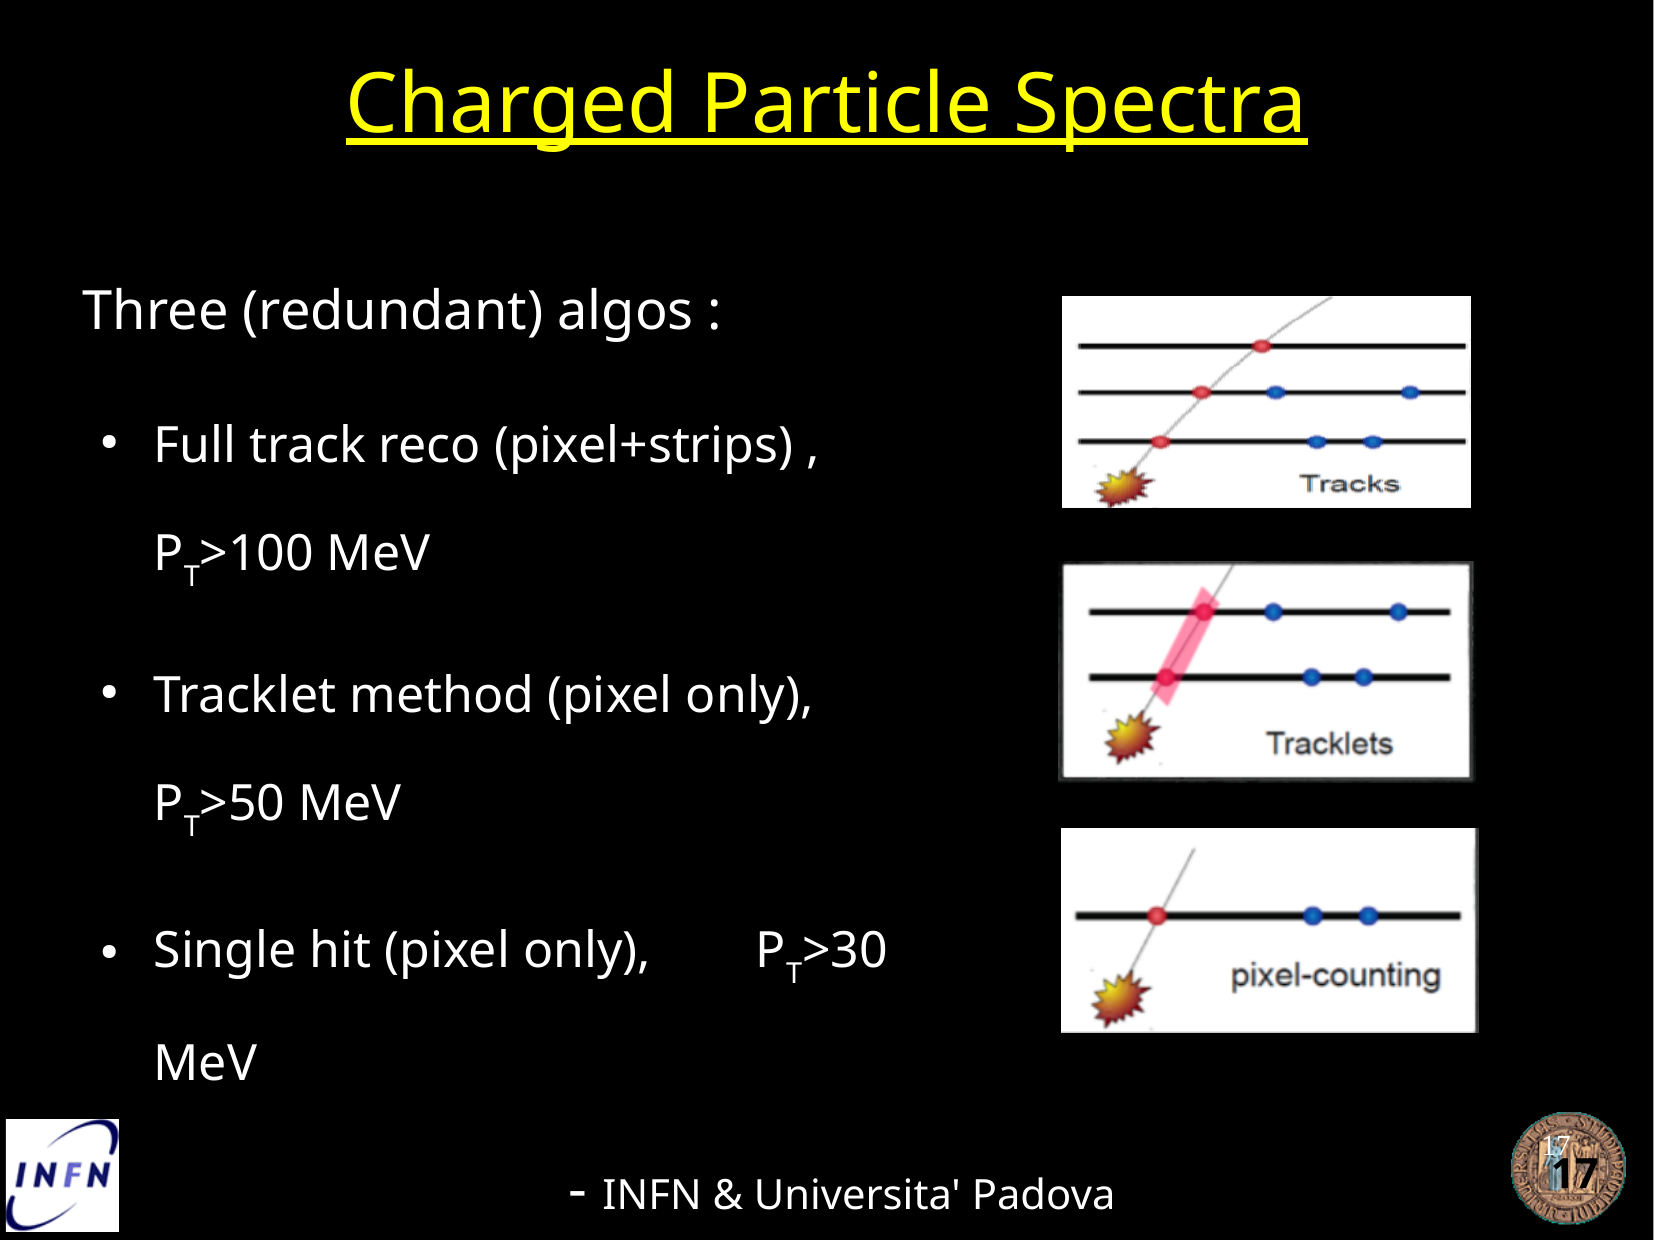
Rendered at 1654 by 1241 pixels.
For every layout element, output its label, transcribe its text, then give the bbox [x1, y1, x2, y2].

picture [1061, 828, 1479, 1033]
picture [5, 1119, 119, 1232]
title Charged Particle Spectra [82, 43, 1571, 157]
picture [1062, 296, 1471, 508]
picture [1058, 561, 1476, 783]
list Three (redundant) algos : Full track reco (pixel+strips) , PT>100 MeV Tracklet method (pixel only), PT>50 MeV Single hit (pixel only), PT>30 MeV [82, 234, 938, 1142]
picture [1511, 1111, 1626, 1226]
